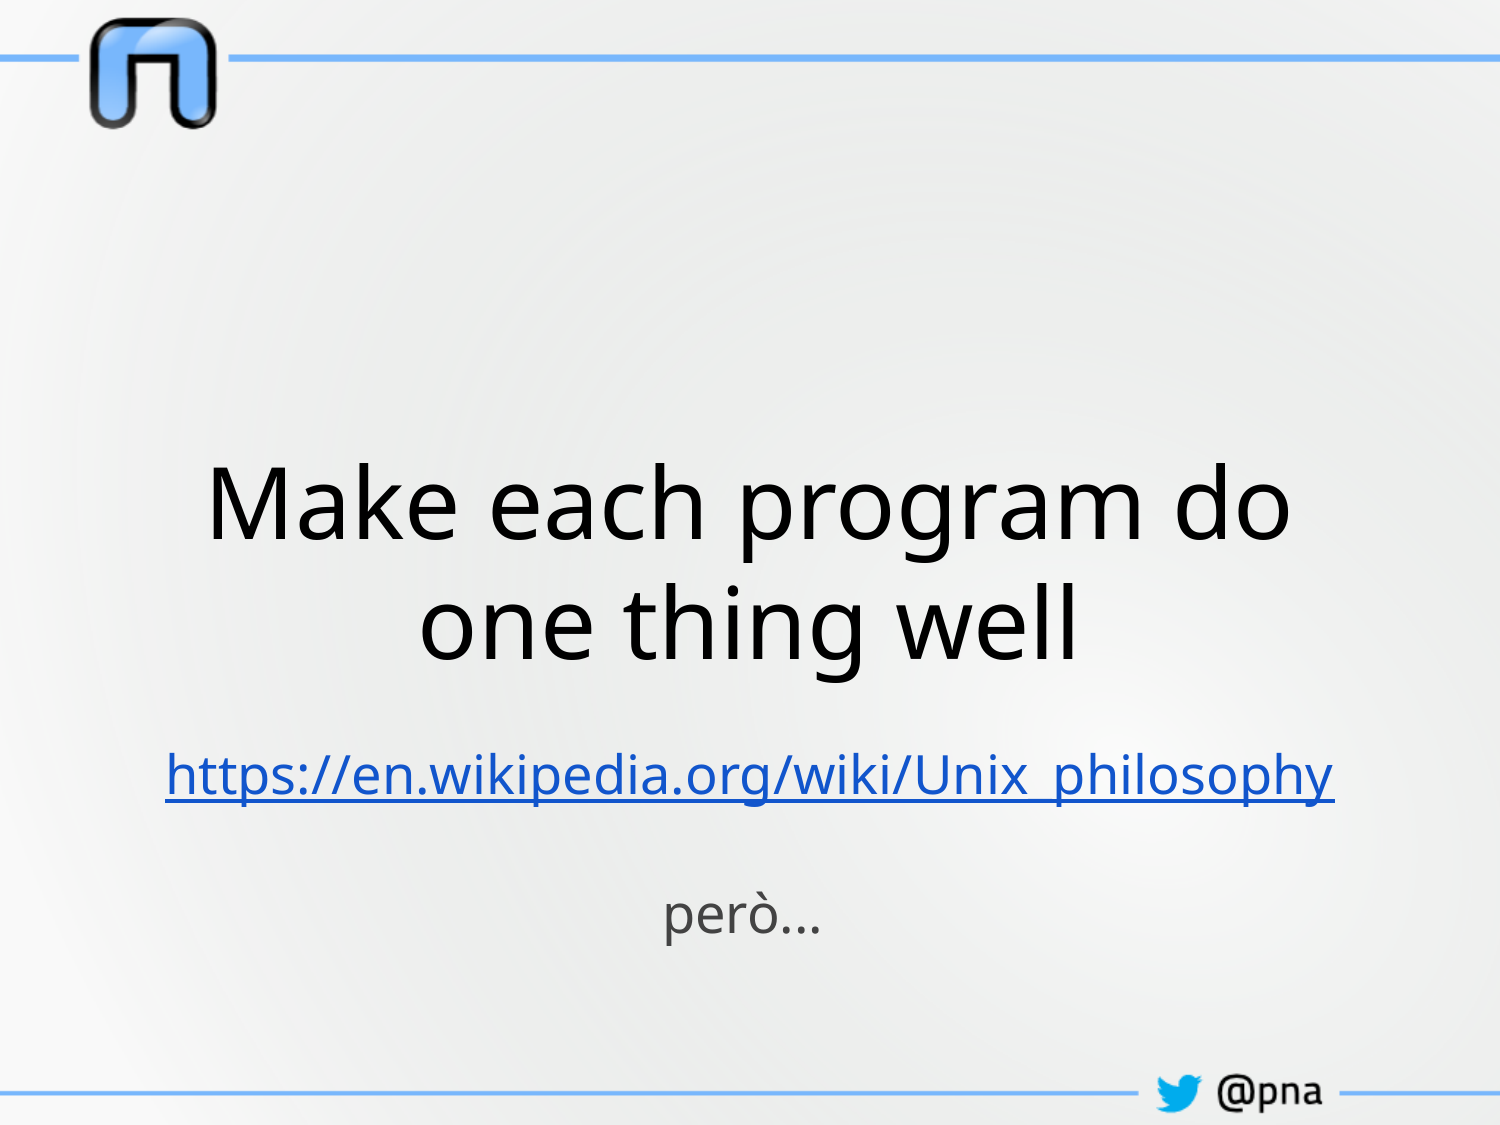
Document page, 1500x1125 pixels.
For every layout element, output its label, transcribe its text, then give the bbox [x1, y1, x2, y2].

title Make each program do one thing well [112, 441, 1388, 695]
picture [0, 0, 1500, 1125]
subtitle https://en.wikipedia.org/wiki/Unix_philosophy però... [112, 725, 1388, 897]
